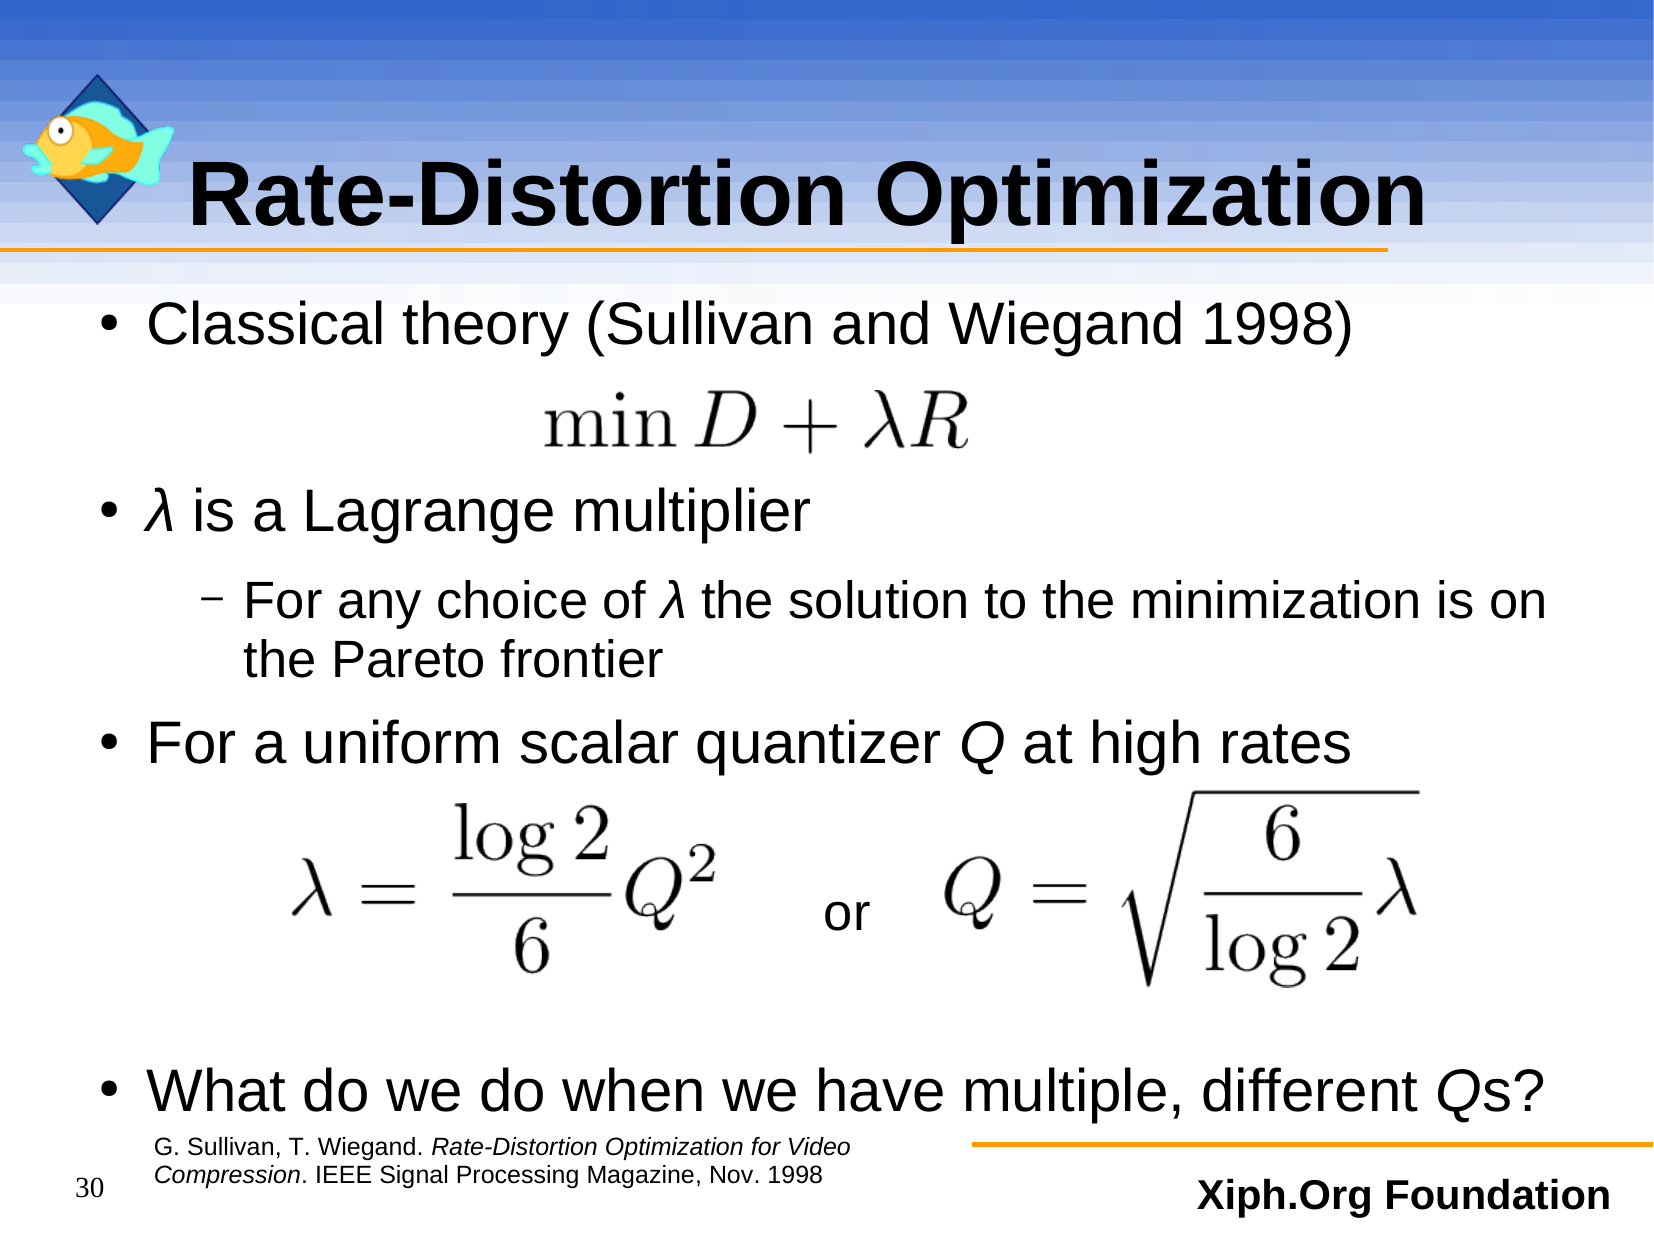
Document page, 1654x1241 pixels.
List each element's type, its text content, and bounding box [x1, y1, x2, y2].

picture [0, 0, 1654, 1241]
list G. Sullivan, T. Wiegand. Rate-Distortion Optimization for Video Compression. IEEE Signal Processing Magazine, Nov. 1998 [82, 1132, 976, 1205]
title Rate-Distortion Optimization [187, 37, 1571, 245]
list Classical theory (Sullivan and Wiegand 1998) λ is a Lagrange multiplier For any choice of λ the solution to the minimization is on the Pareto frontier For a uniform scalar quantizer Q at high rates or What do we do when we have multiple, different Qs? [82, 290, 1571, 1126]
